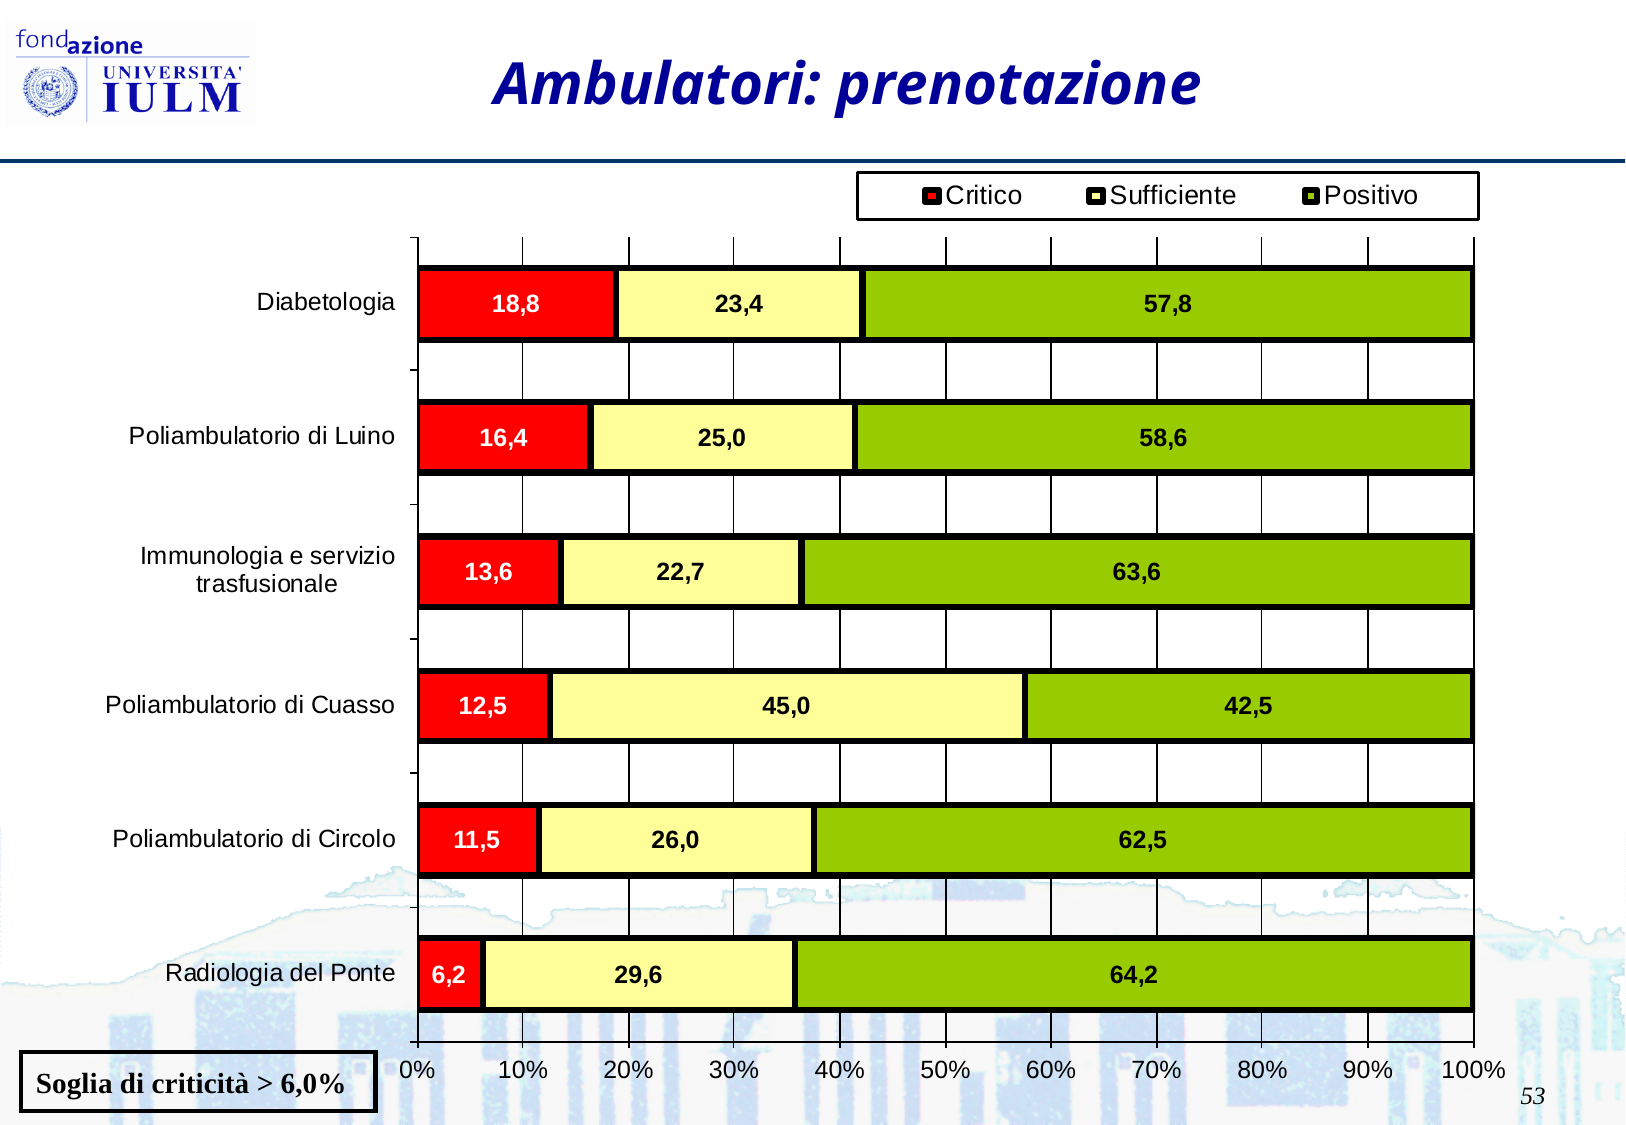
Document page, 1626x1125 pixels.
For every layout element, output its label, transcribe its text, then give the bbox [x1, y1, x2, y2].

text_box Soglia di criticità > 6,0% [21, 1052, 376, 1112]
text_box Ambulatori: prenotazione [304, 18, 1392, 144]
picture [5, 19, 256, 127]
picture [81, 159, 1544, 1118]
